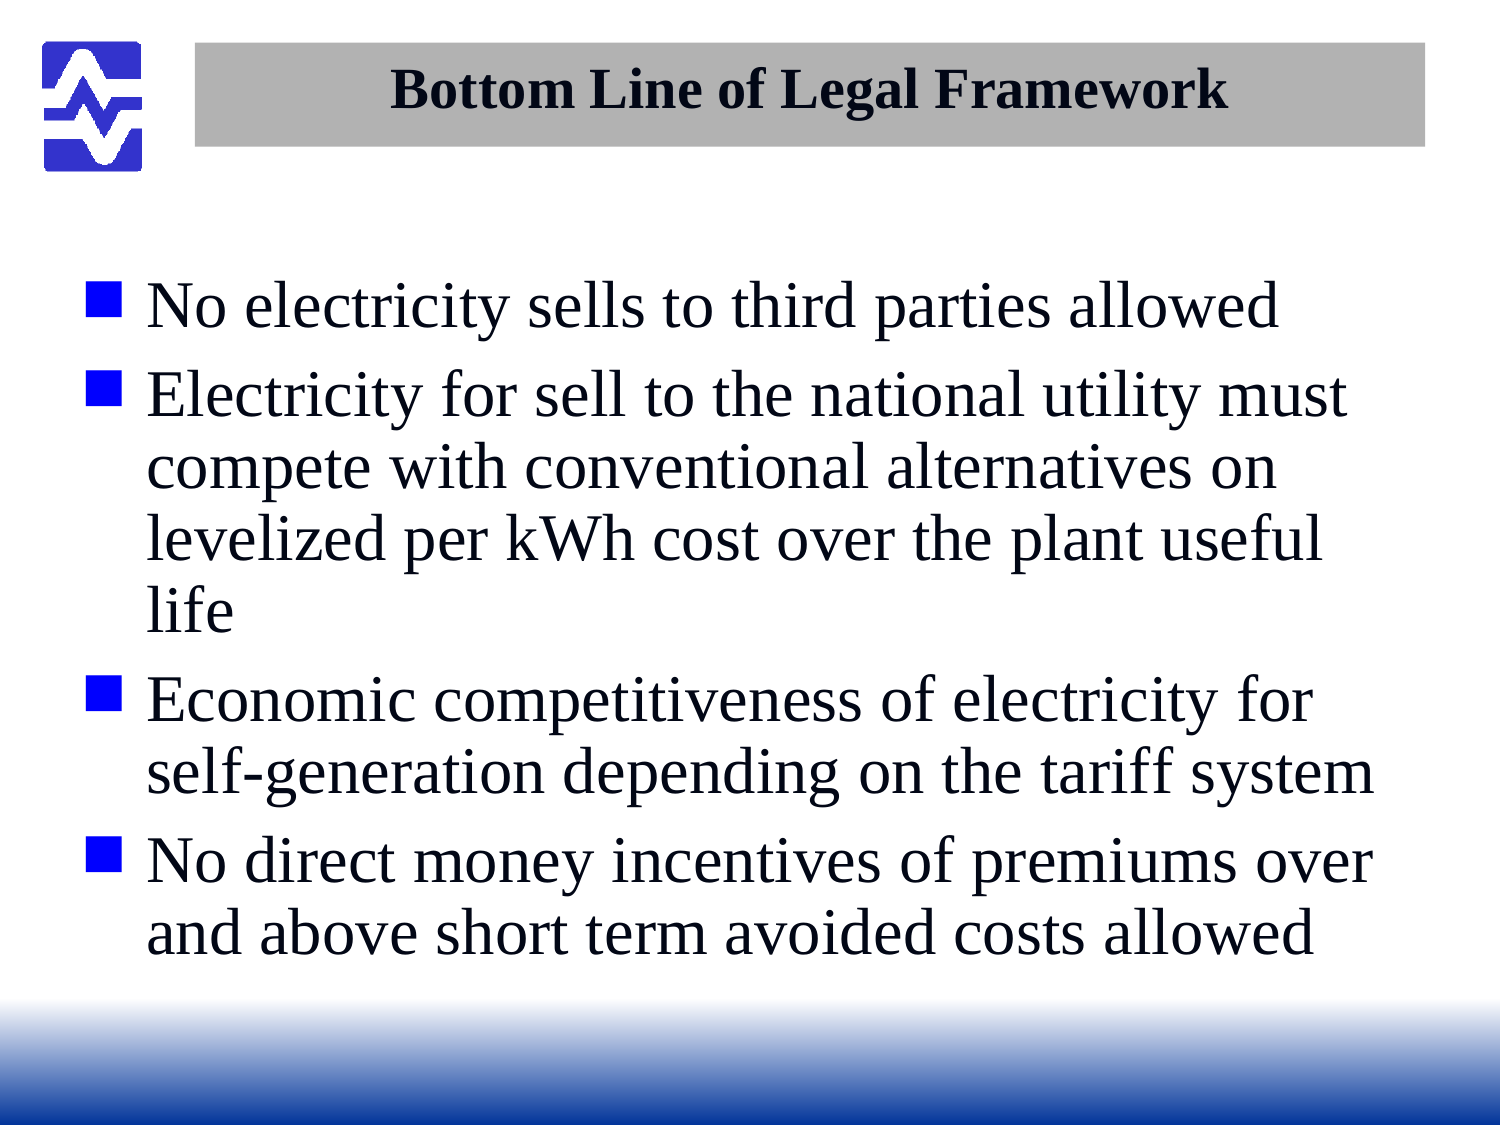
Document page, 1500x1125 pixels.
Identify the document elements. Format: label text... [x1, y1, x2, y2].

title Bottom Line of Legal Framework [194, 42, 1426, 147]
list No electricity sells to third parties allowed Electricity for sell to the national utility must compete with conventional alternatives on levelized per kWh cost over the plant useful life Economic competitiveness of electricity for self-generation depending on the tariff system No direct money incentives of premiums over and above short term avoided costs allowed [75, 262, 1426, 1005]
